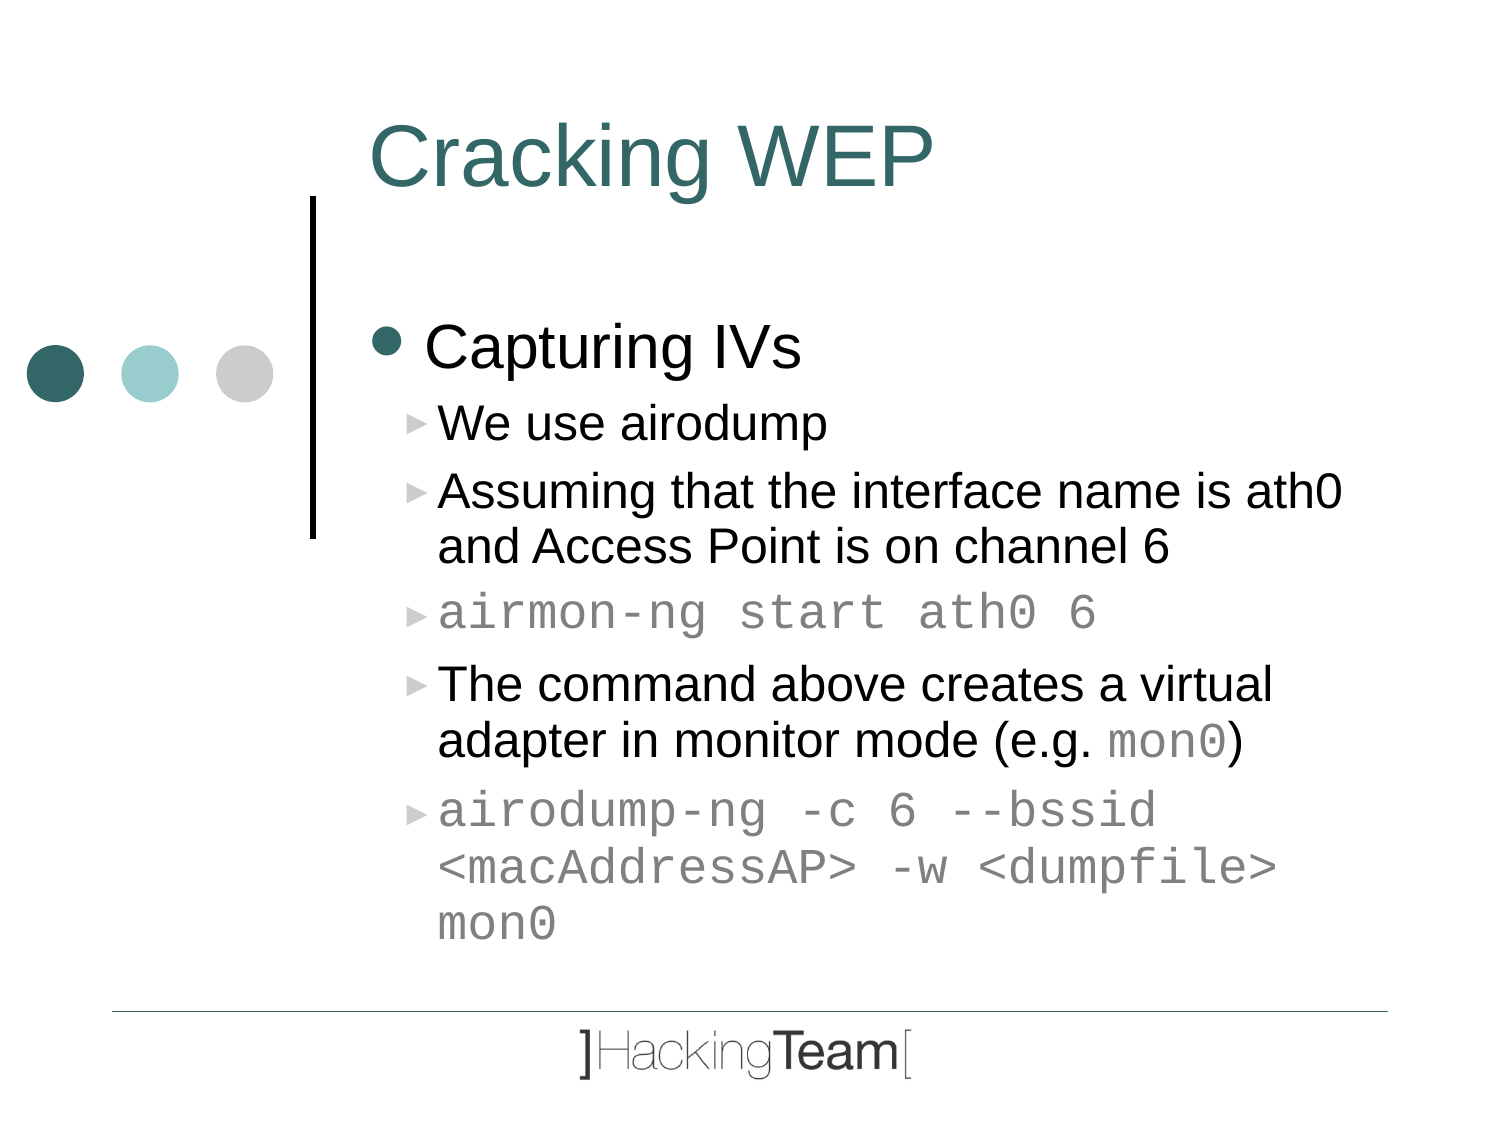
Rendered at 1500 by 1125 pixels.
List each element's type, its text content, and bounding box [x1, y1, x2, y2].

picture [574, 1041, 916, 1084]
list Capturing IVs We use airodump Assuming that the interface name is ath0 and Access Point is on channel 6 airmon-ng start ath0 6 The command above creates a virtual adapter in monitor mode (e.g. mon0) airodump-ng -c 6 --bssid <macAddressAP> -w <dumpfile> mon0 [249, 312, 1401, 1041]
title Cracking WEP [249, 38, 1401, 275]
